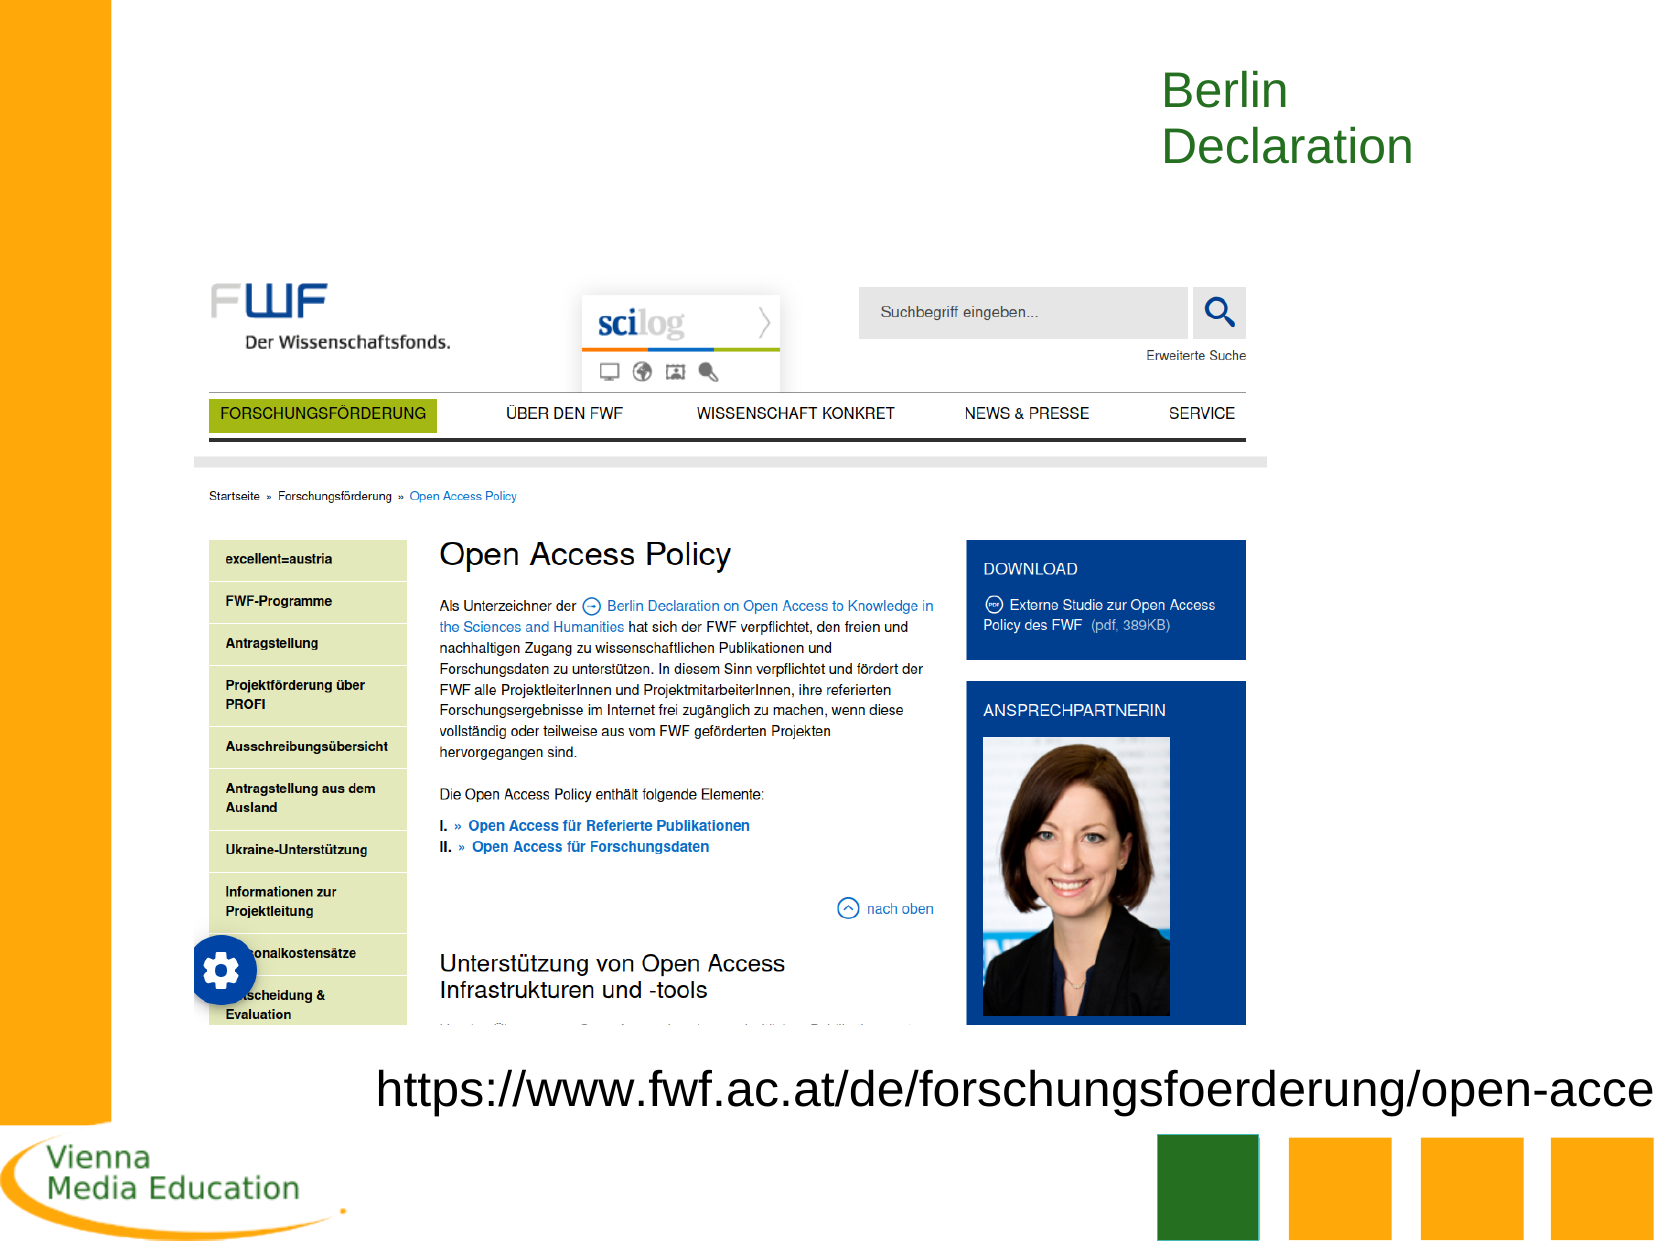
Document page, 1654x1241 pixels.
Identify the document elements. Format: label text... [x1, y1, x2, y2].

picture [0, 1114, 398, 1241]
text_box https://www.fwf.ac.at/de/forschungsfoerderung/open-access-policy [375, 1060, 1654, 1111]
text_box [1157, 1134, 1259, 1241]
picture [194, 274, 1267, 1025]
text_box Berlin Declaration [1161, 62, 1515, 163]
